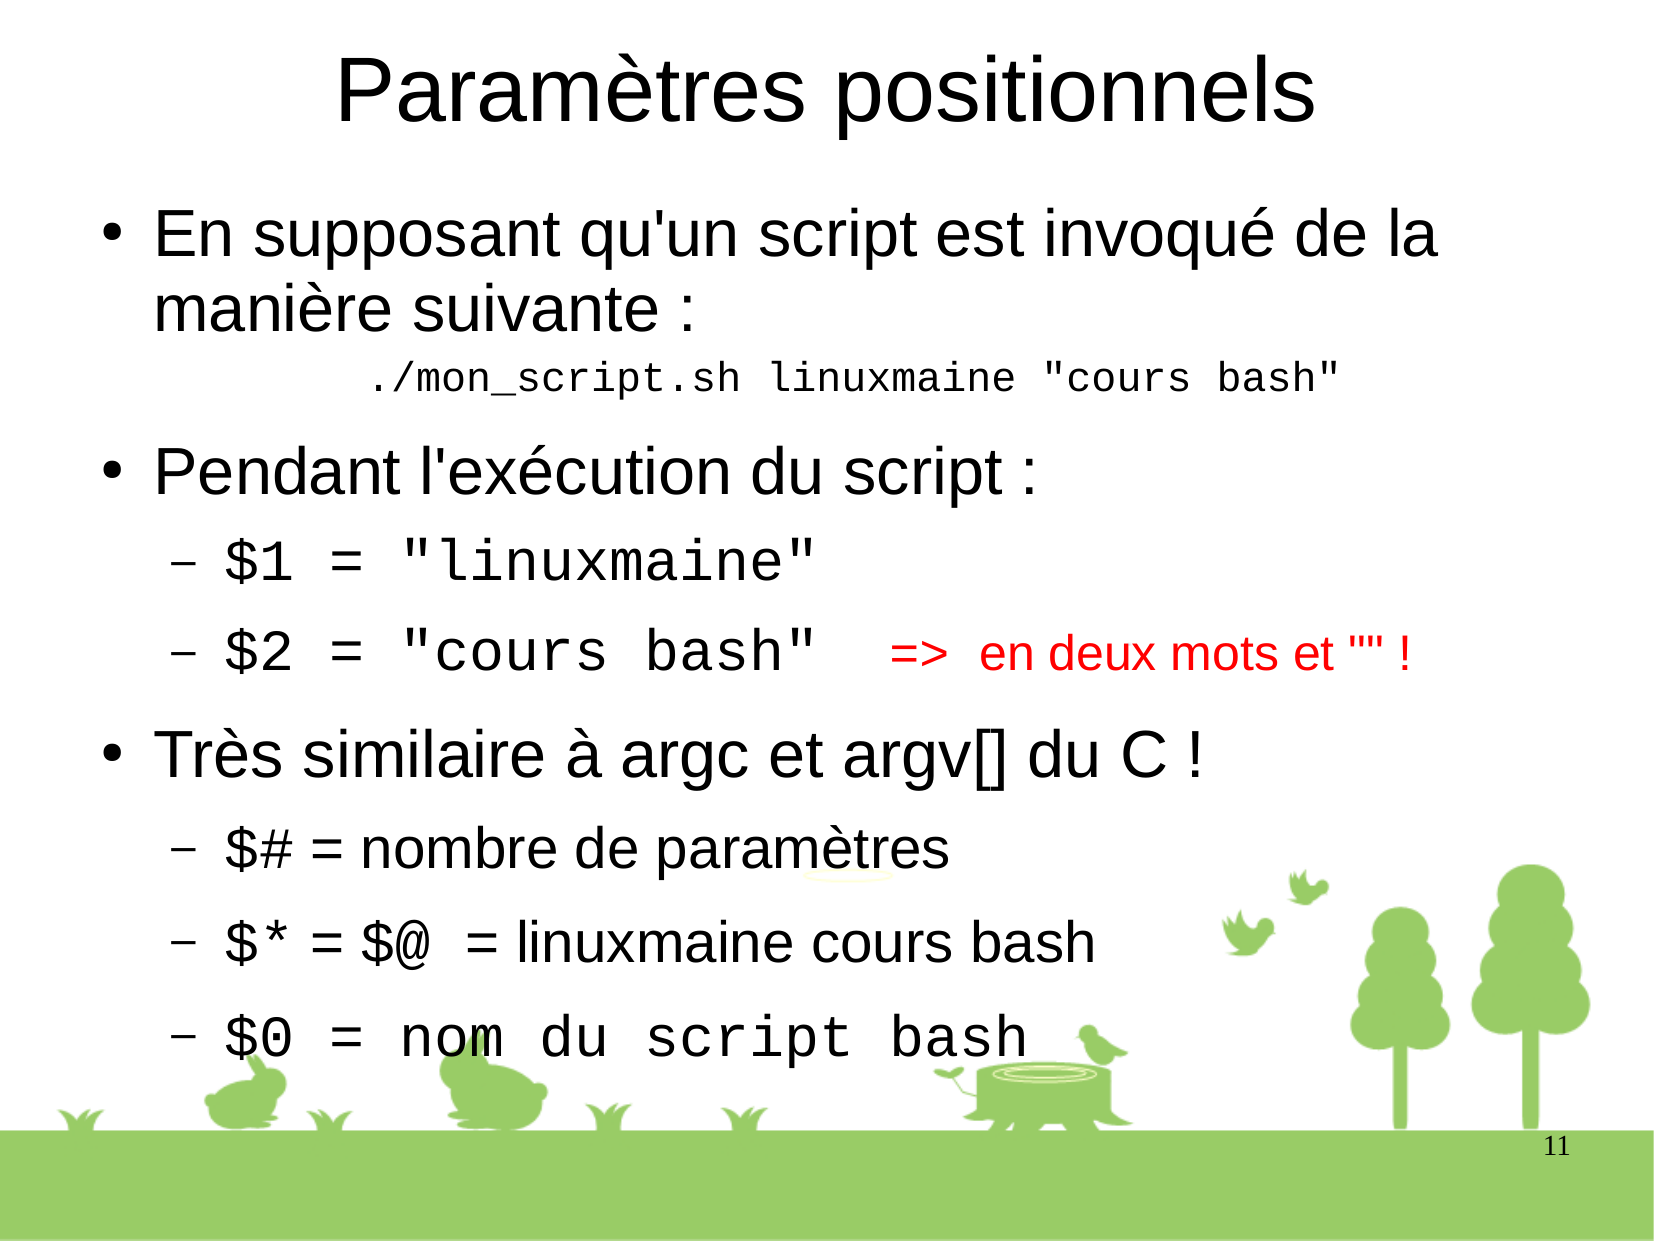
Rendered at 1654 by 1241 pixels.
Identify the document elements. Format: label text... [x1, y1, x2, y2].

list En supposant qu'un script est invoqué de la manière suivante : ./mon_script.sh linuxmaine "cours bash" Pendant l'exécution du script : $1 = "linuxmaine" $2 = "cours bash" => en deux mots et "" ! Très similaire à argc et argv[] du C ! $# = nombre de paramètres $* = $@ = linuxmaine cours bash $0 = nom du script bash [82, 195, 1538, 1205]
title Paramètres positionnels [82, 38, 1571, 141]
picture [0, 0, 1654, 1241]
